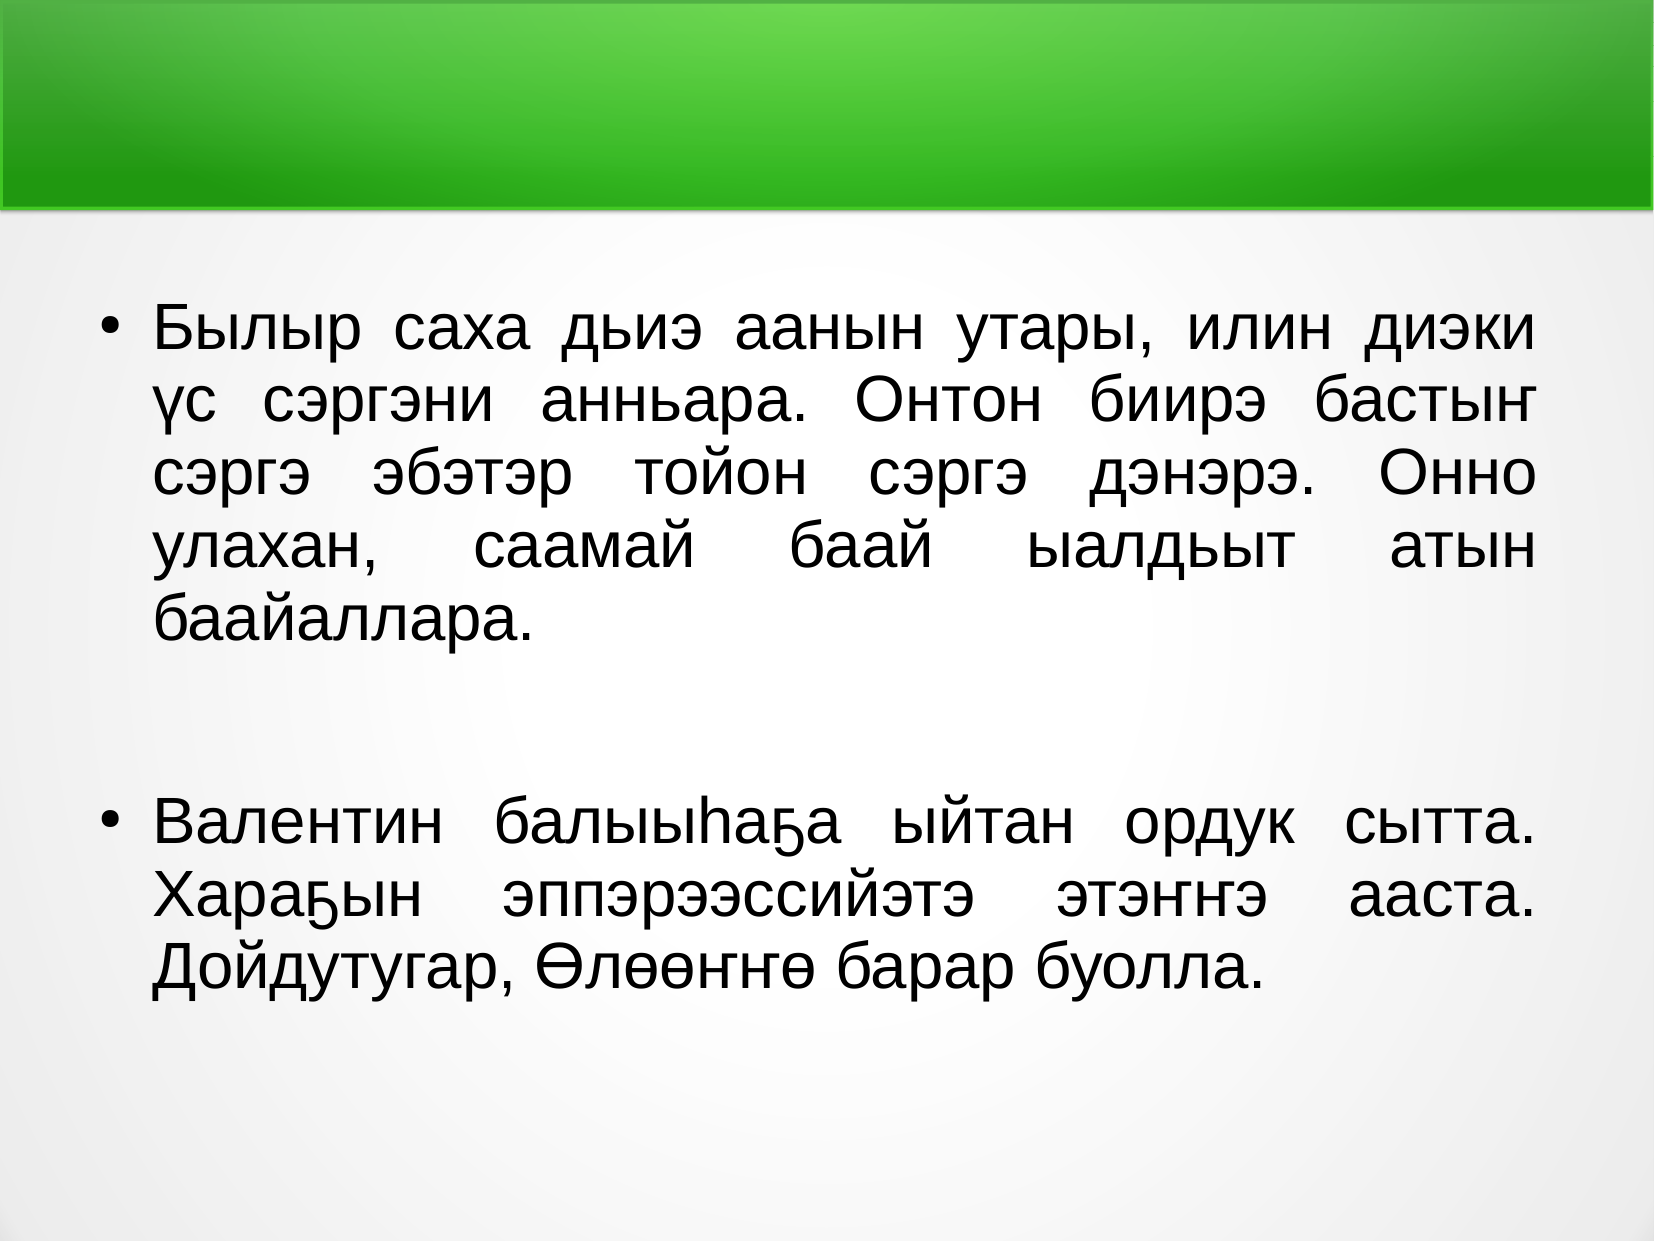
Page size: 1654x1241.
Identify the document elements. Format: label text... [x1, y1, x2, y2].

list Былыр саха дьиэ аанын утары, илин диэки үс сэргэни анньара. Онтон биирэ бастыҥ сэргэ эбэтэр тойон сэргэ дэнэрэ. Онно улахан, саамай баай ыалдьыт атын баайаллара. Валентин балыыһаҕа ыйтан ордук сытта. Хараҕын эппэрээссийэтэ этэҥҥэ ааста. Дойдутугар, Өлөөҥҥө барар буолла. [82, 290, 1538, 1010]
